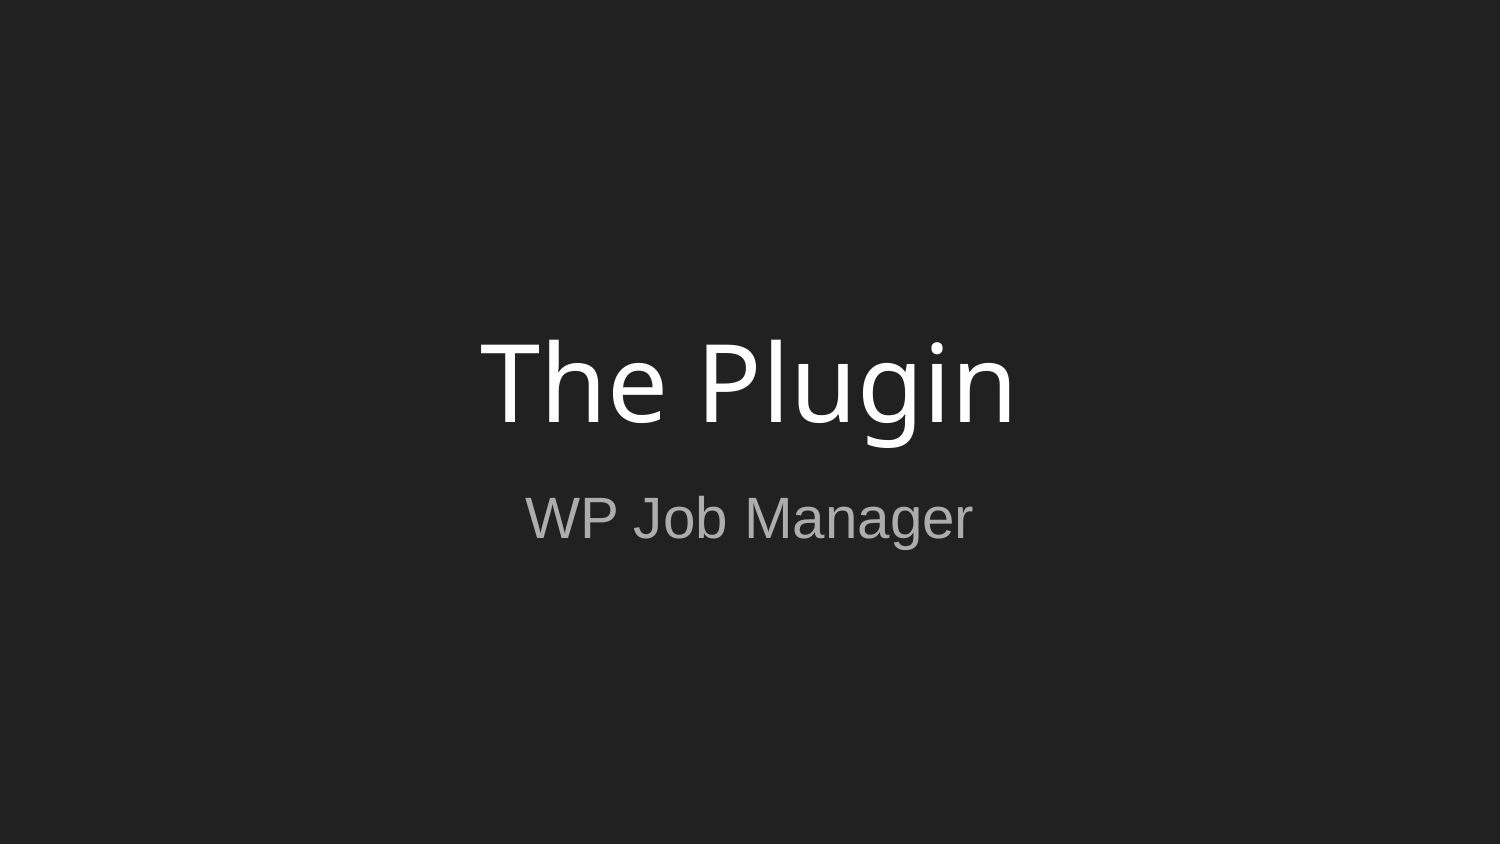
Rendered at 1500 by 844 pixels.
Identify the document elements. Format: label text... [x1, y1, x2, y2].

title The Plugin [51, 122, 1449, 459]
subtitle WP Job Manager [51, 464, 1449, 595]
